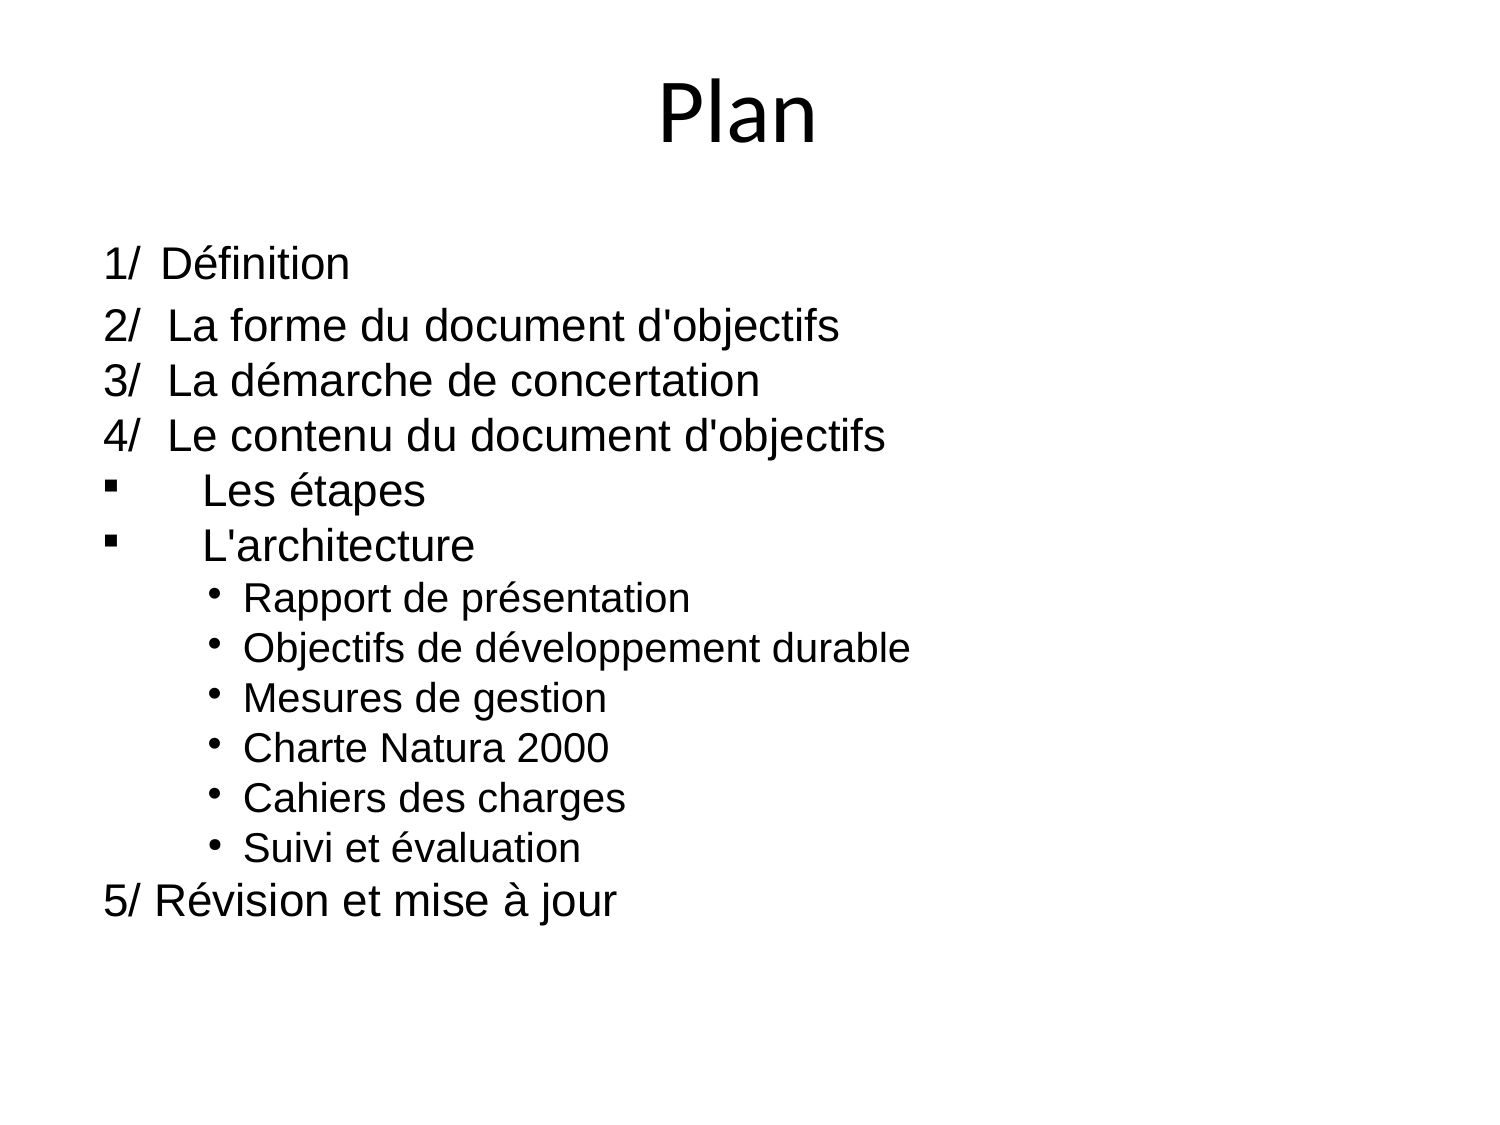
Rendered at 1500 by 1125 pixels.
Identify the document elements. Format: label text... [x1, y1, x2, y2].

title Plan [64, 42, 1413, 278]
text_box 1/ Définition 2/ La forme du document d'objectifs 3/ La démarche de concertation 4/ Le contenu du document d'objectifs Les étapes L'architecture Rapport de présentation Objectifs de développement durable Mesures de gestion Charte Natura 2000 Cahiers des charges Suivi et évaluation 5/ Révision et mise à jour [88, 278, 1329, 989]
